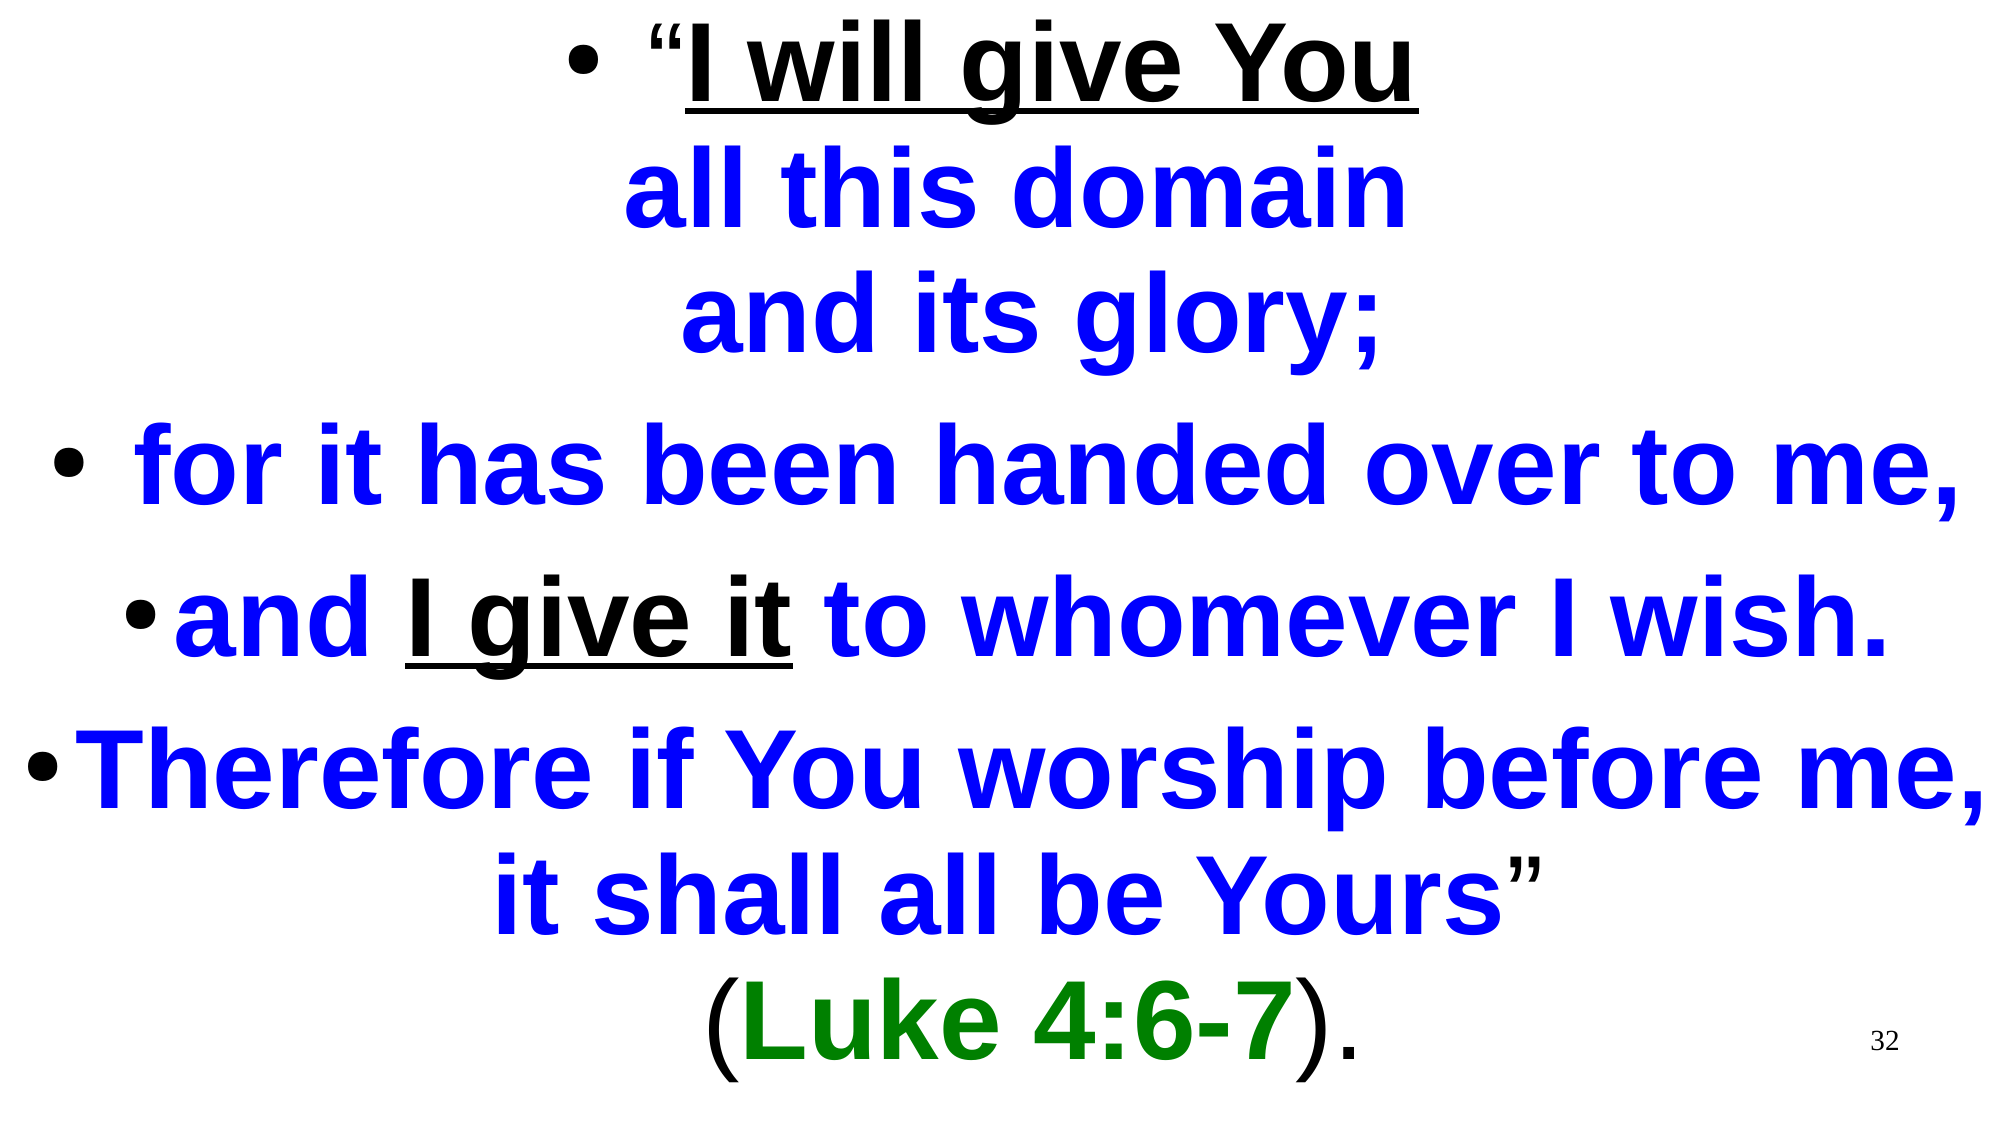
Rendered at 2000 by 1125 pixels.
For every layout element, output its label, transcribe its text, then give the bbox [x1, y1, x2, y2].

list “I will give You all this domain and its glory; for it has been handed over to me, and I give it to whomever I wish. Therefore if You worship before me, it shall all be Yours” (Luke 4:6-7). [0, 0, 1996, 1123]
